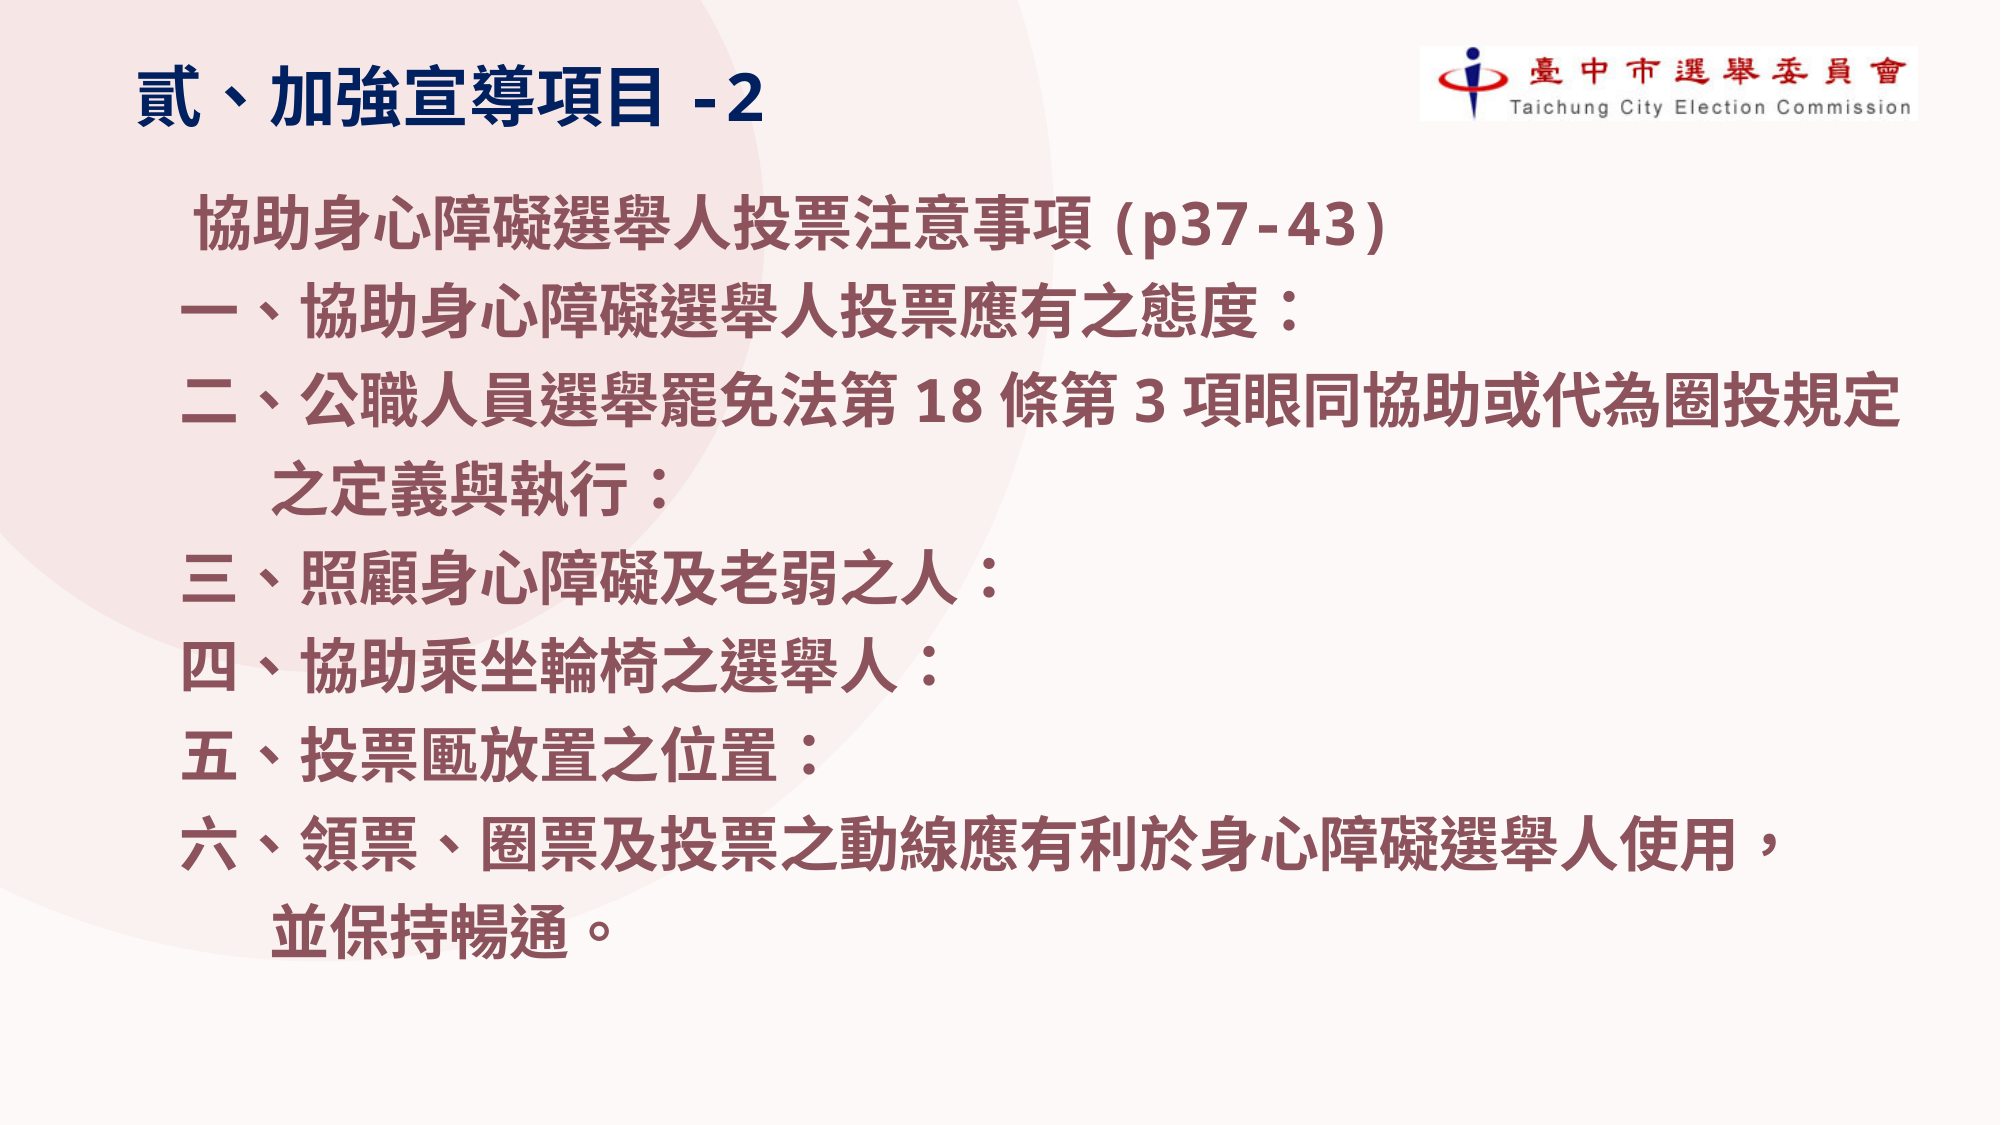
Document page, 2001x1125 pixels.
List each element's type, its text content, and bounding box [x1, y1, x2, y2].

title 貳、加強宣導項目-2 [120, 35, 1918, 166]
list 協助身心障礙選舉人投票注意事項(p37-43) 一、協助身心障礙選舉人投票應有之態度： 二、公職人員選舉罷免法第18條第3項眼同協助或代為圈投規定 之定義與執行： 三、照顧身心障礙及老弱之人： 四、協助乘坐輪椅之選舉人： 五、投票匭放置之位置： 六、領票、圈票及投票之動線應有利於身心障礙選舉人使用， 並保持暢通。 [120, 185, 1918, 1023]
